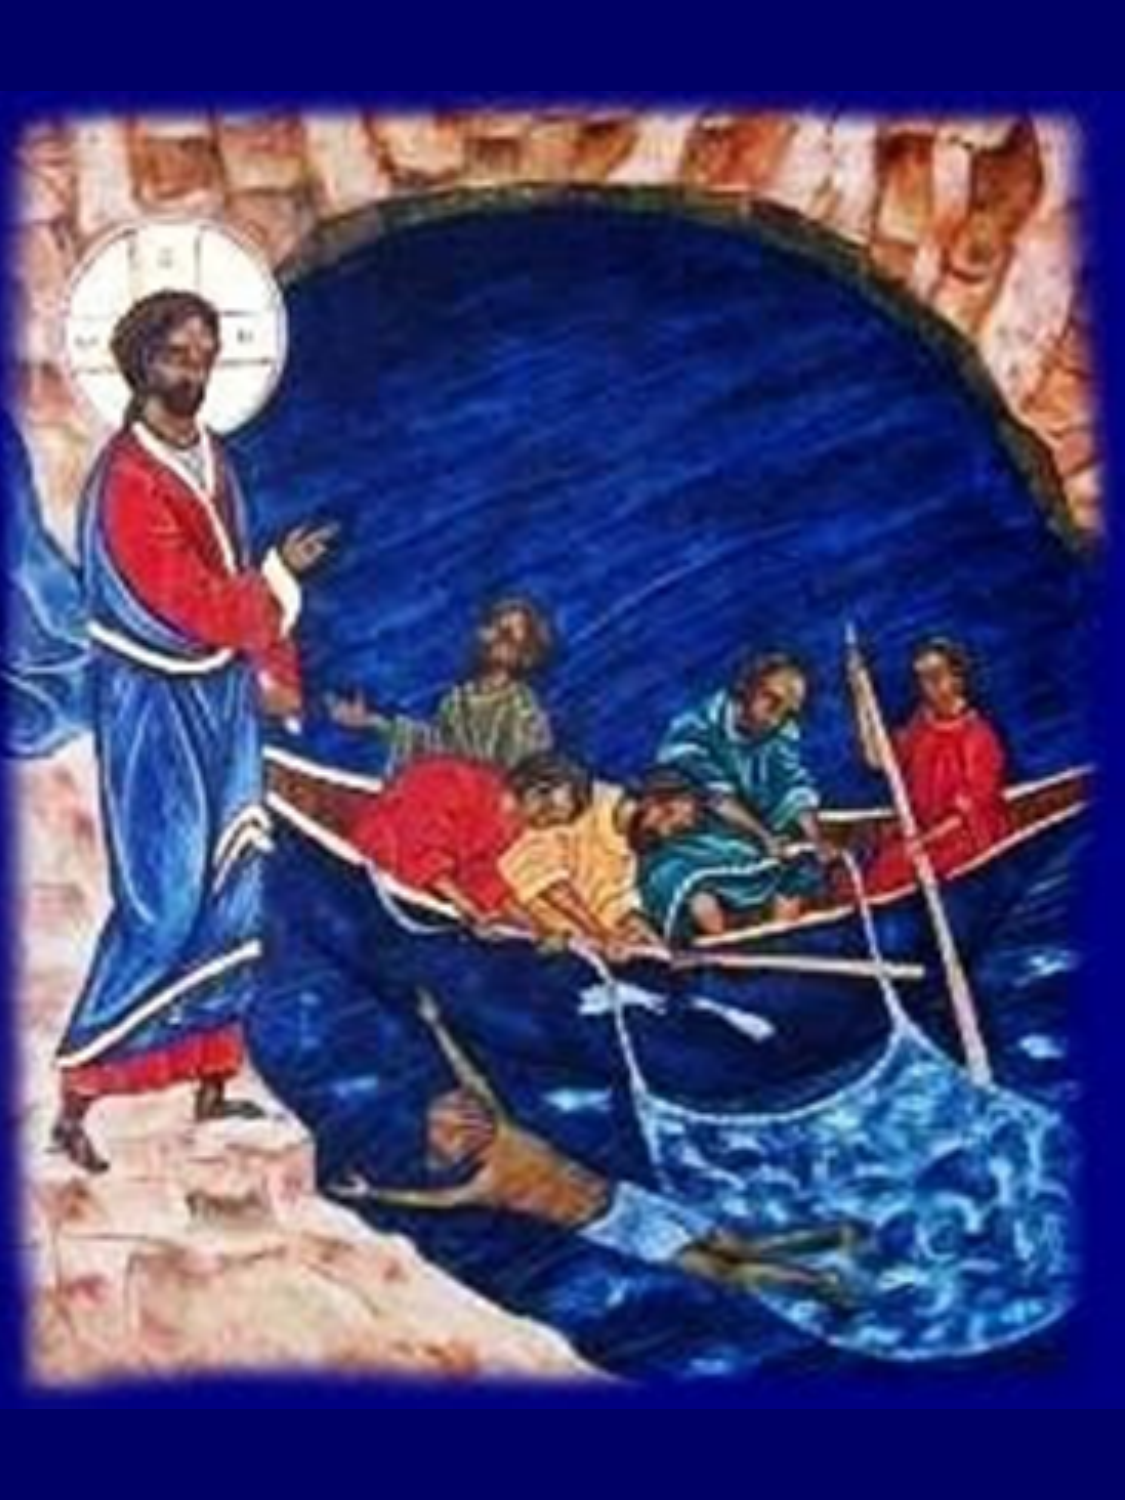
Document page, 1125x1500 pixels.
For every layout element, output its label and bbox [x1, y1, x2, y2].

picture [0, 91, 1125, 1409]
